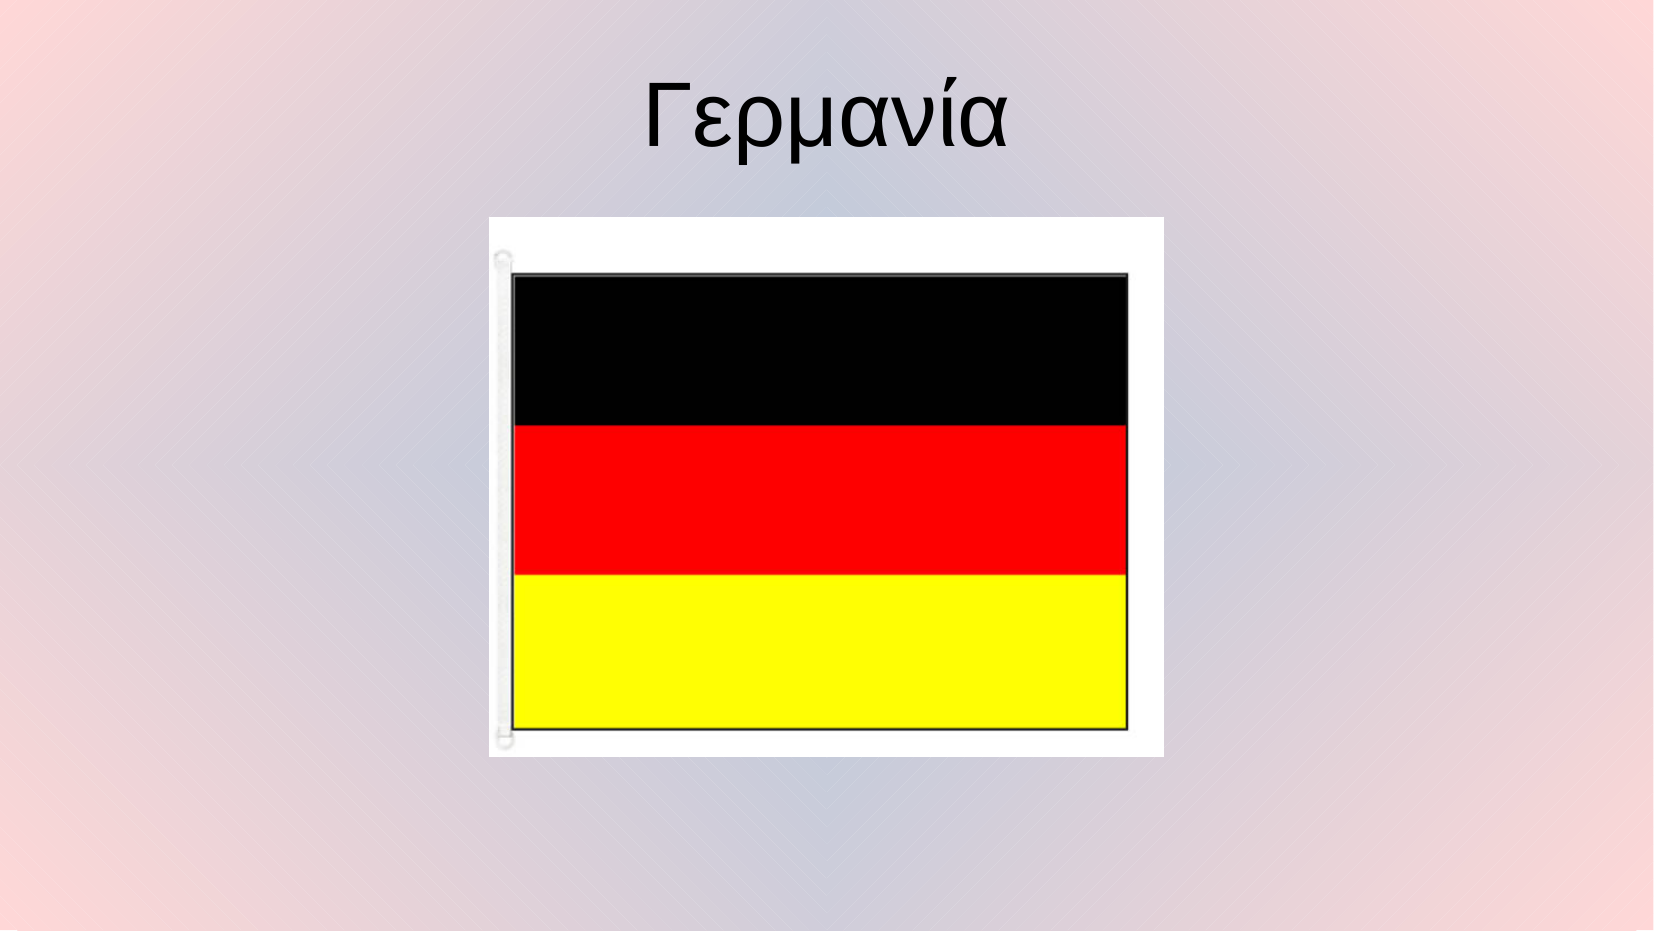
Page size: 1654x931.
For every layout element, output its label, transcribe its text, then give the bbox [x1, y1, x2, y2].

title Γερμανία [82, 37, 1571, 193]
picture [489, 217, 1164, 758]
